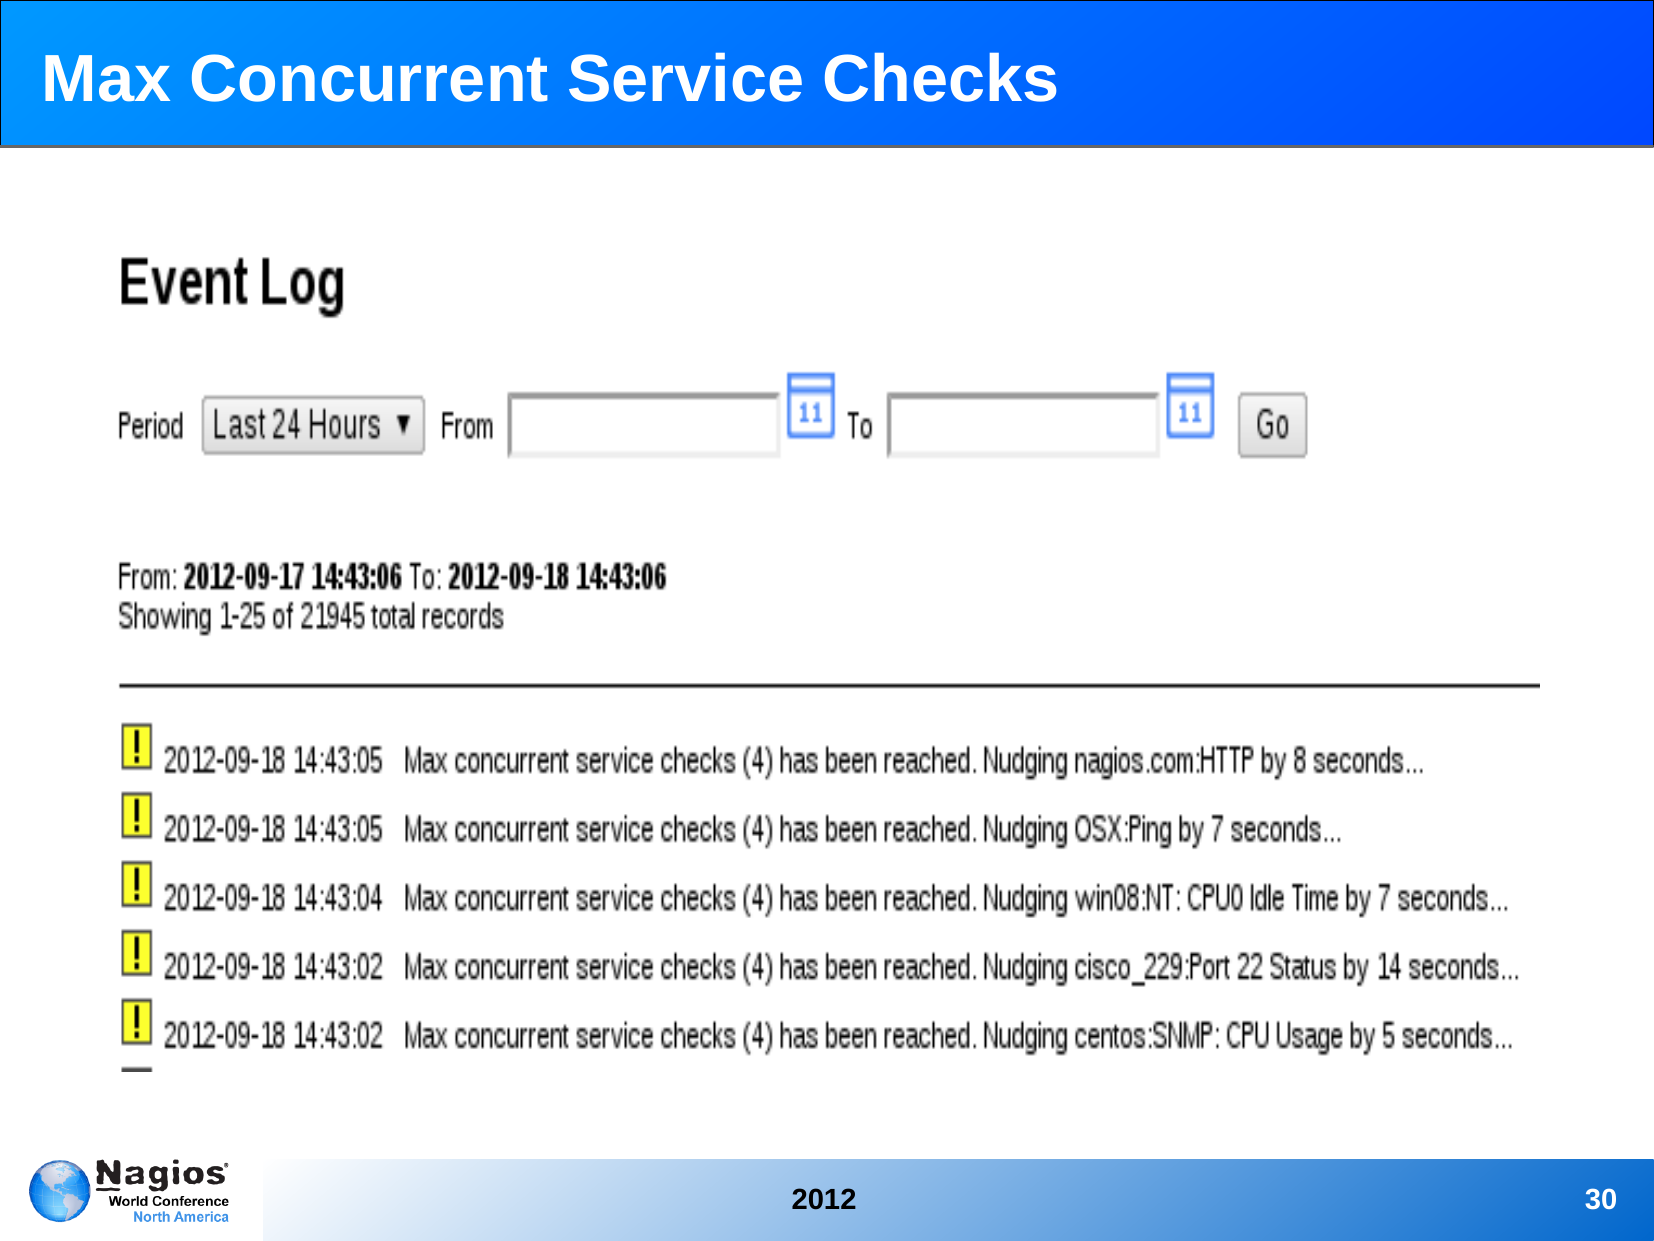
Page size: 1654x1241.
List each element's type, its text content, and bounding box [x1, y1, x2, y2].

title Max Concurrent Service Checks [41, 36, 1248, 120]
picture [107, 233, 1540, 1072]
picture [29, 1159, 229, 1235]
